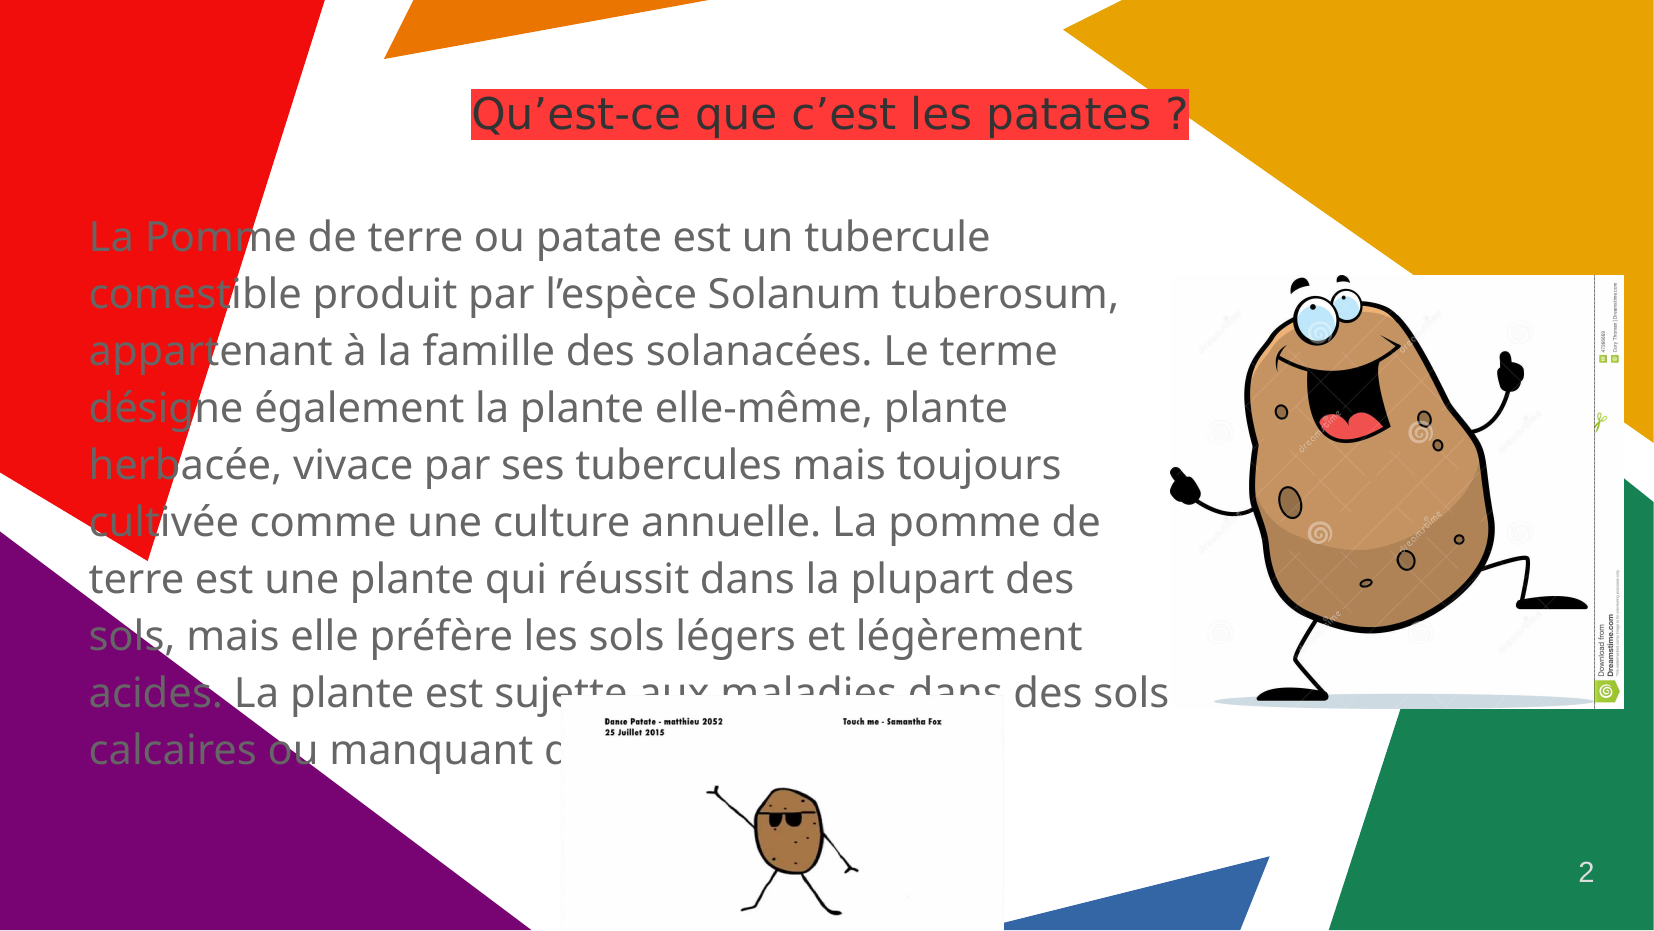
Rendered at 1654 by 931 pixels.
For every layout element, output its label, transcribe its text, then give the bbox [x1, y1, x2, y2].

list La Pomme de terre ou patate est un tubercule comestible produit par l’espèce Solanum tuberosum, appartenant à la famille des solanacées. Le terme désigne également la plante elle-même, plante herbacée, vivace par ses tubercules mais toujours cultivée comme une culture annuelle. La pomme de terre est une plante qui réussit dans la plupart des sols, mais elle préfère les sols légers et légèrement acides. La plante est sujette aux maladies dans des sols calcaires ou manquant d’humus. [88, 206, 1171, 806]
picture [1170, 275, 1624, 709]
picture [561, 695, 1004, 931]
title Qu’est-ce que c’est les patates ? [289, 37, 1372, 193]
